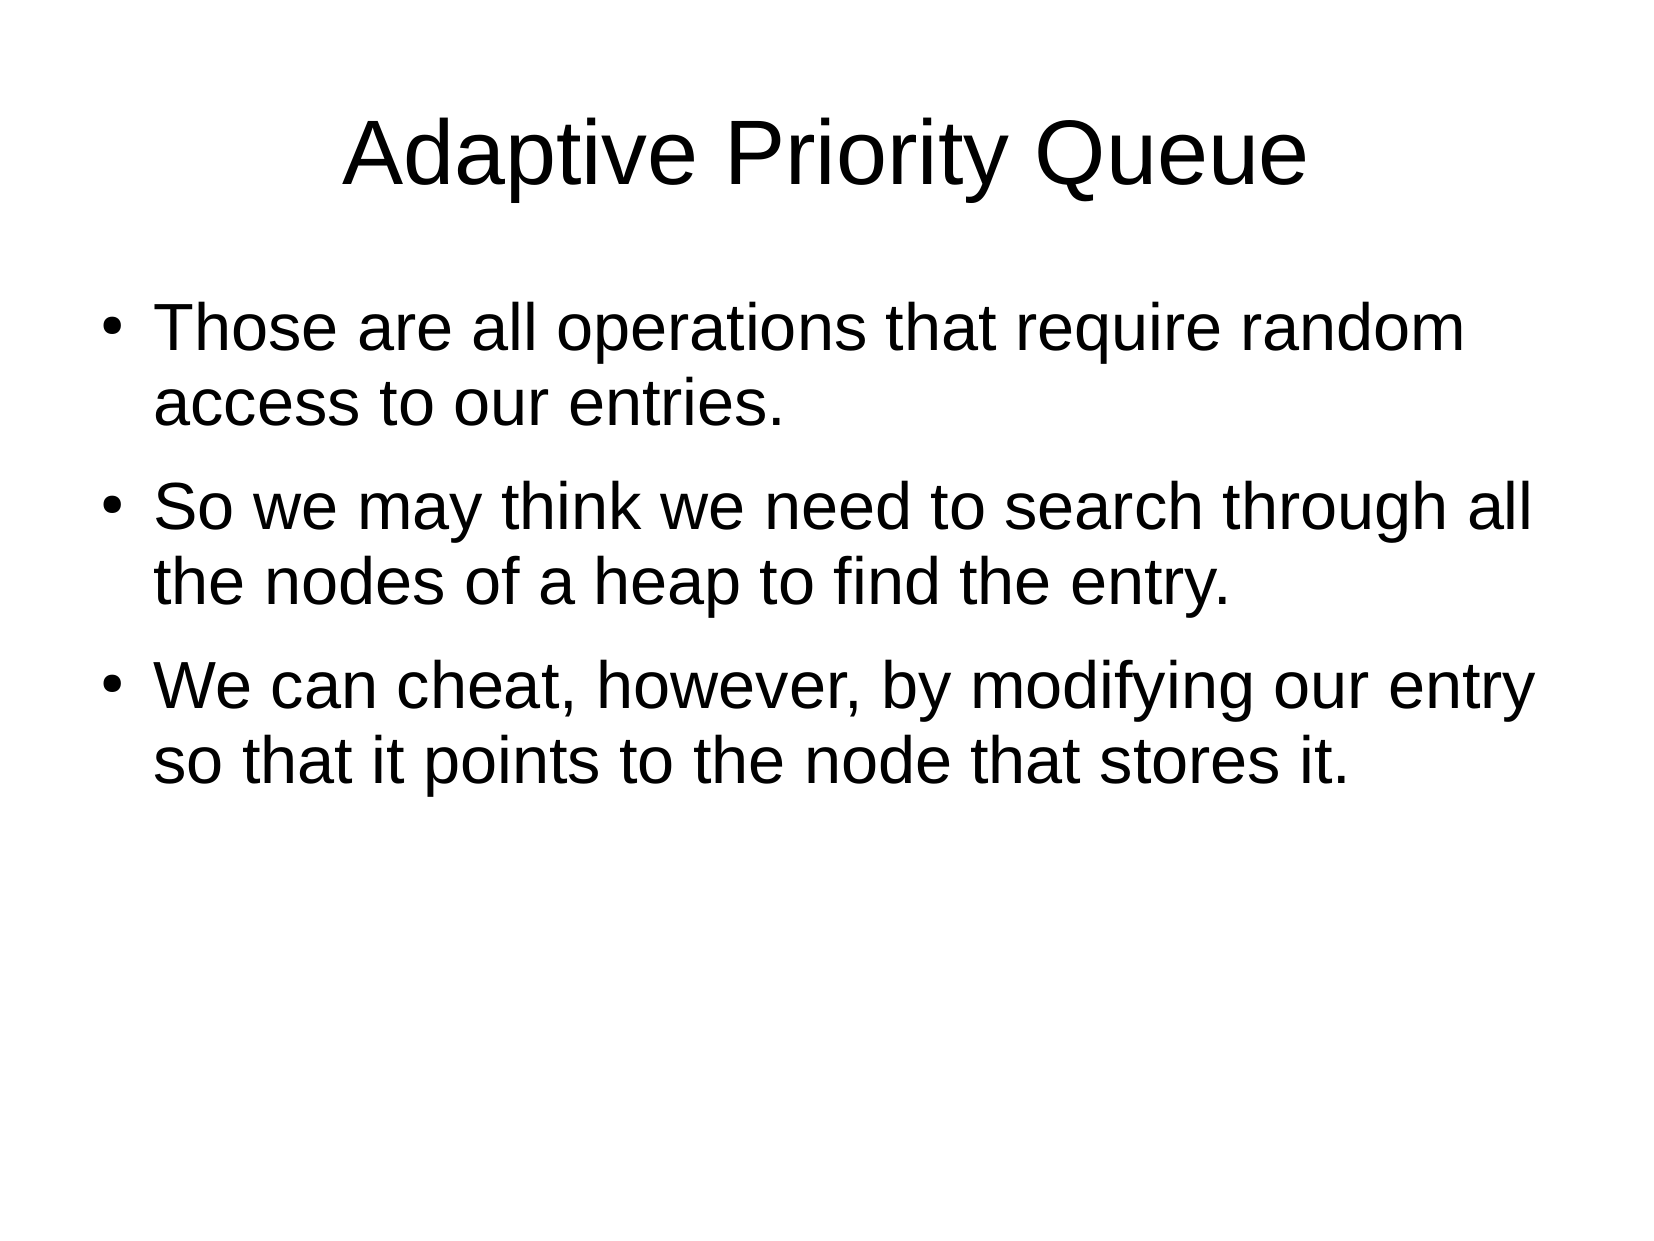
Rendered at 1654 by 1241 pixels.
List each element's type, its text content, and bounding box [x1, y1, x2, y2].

list Those are all operations that require random access to our entries. So we may think we need to search through all the nodes of a heap to find the entry. We can cheat, however, by modifying our entry so that it points to the node that stores it. [82, 290, 1571, 1094]
title Adaptive Priority Queue [82, 56, 1571, 250]
